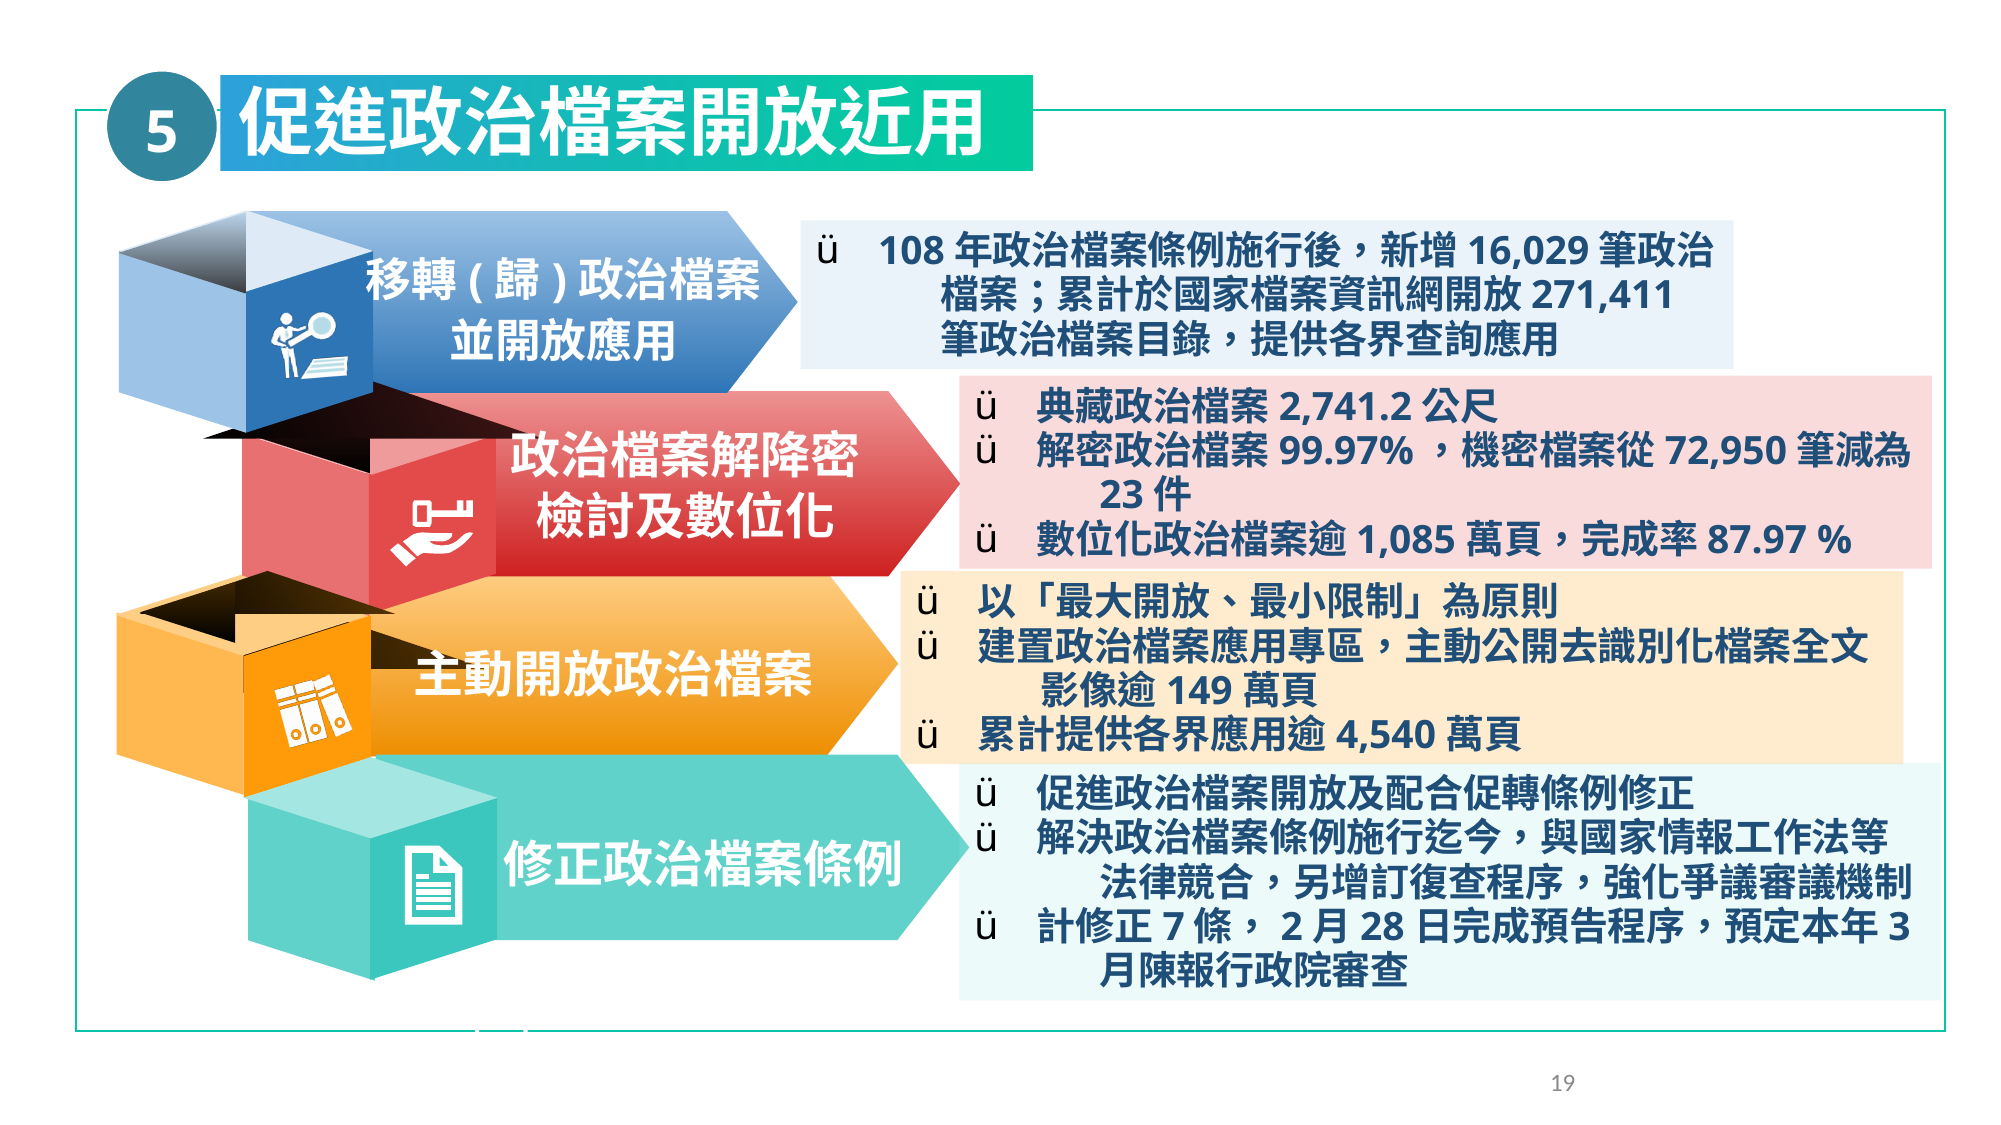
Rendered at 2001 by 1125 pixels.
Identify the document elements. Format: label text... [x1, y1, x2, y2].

text_box 促進政治檔案開放近用 [0, 67, 1278, 174]
text_box 5 [105, 70, 219, 183]
picture [274, 672, 353, 749]
text_box 移轉(歸)政治檔案 並開放應用 [351, 237, 776, 374]
text_box [475, 1016, 528, 1061]
text_box 主動開放政治檔案 [399, 634, 829, 711]
text_box 典藏政治檔案2,741.2公尺 解密政治檔案99.97%，機密檔案從72,950筆減為23件 數位化政治檔案逾1,085萬頁，完成率87.97 % [959, 376, 1932, 569]
text_box 促進政治檔案開放及配合促轉條例修正 解決政治檔案條例施行迄今，與國家情報工作法等法律競合，另增訂復查程序，強化爭議審議機制 計修正7條，2月28日完成預告程序，預定本年3月陳報行政院審查 [959, 763, 1941, 1000]
text_box 以「最大開放、最小限制」為原則 建置政治檔案應用專區，主動公開去識別化檔案全文影像逾149萬頁 累計提供各界應用逾4,540萬頁 [901, 571, 1903, 764]
picture [269, 308, 349, 381]
text_box 19 [1534, 1051, 1985, 1112]
text_box 108年政治檔案條例施行後，新增16,029筆政治檔案；累計於國家檔案資訊網開放271,411筆政治檔案目錄，提供各界查詢應用 [801, 220, 1734, 369]
text_box 修正政治檔案條例 [489, 824, 919, 900]
text_box 政治檔案解降密 檢討及數位化 [495, 415, 876, 553]
text_box [776, 274, 798, 330]
text_box [115, 210, 961, 981]
